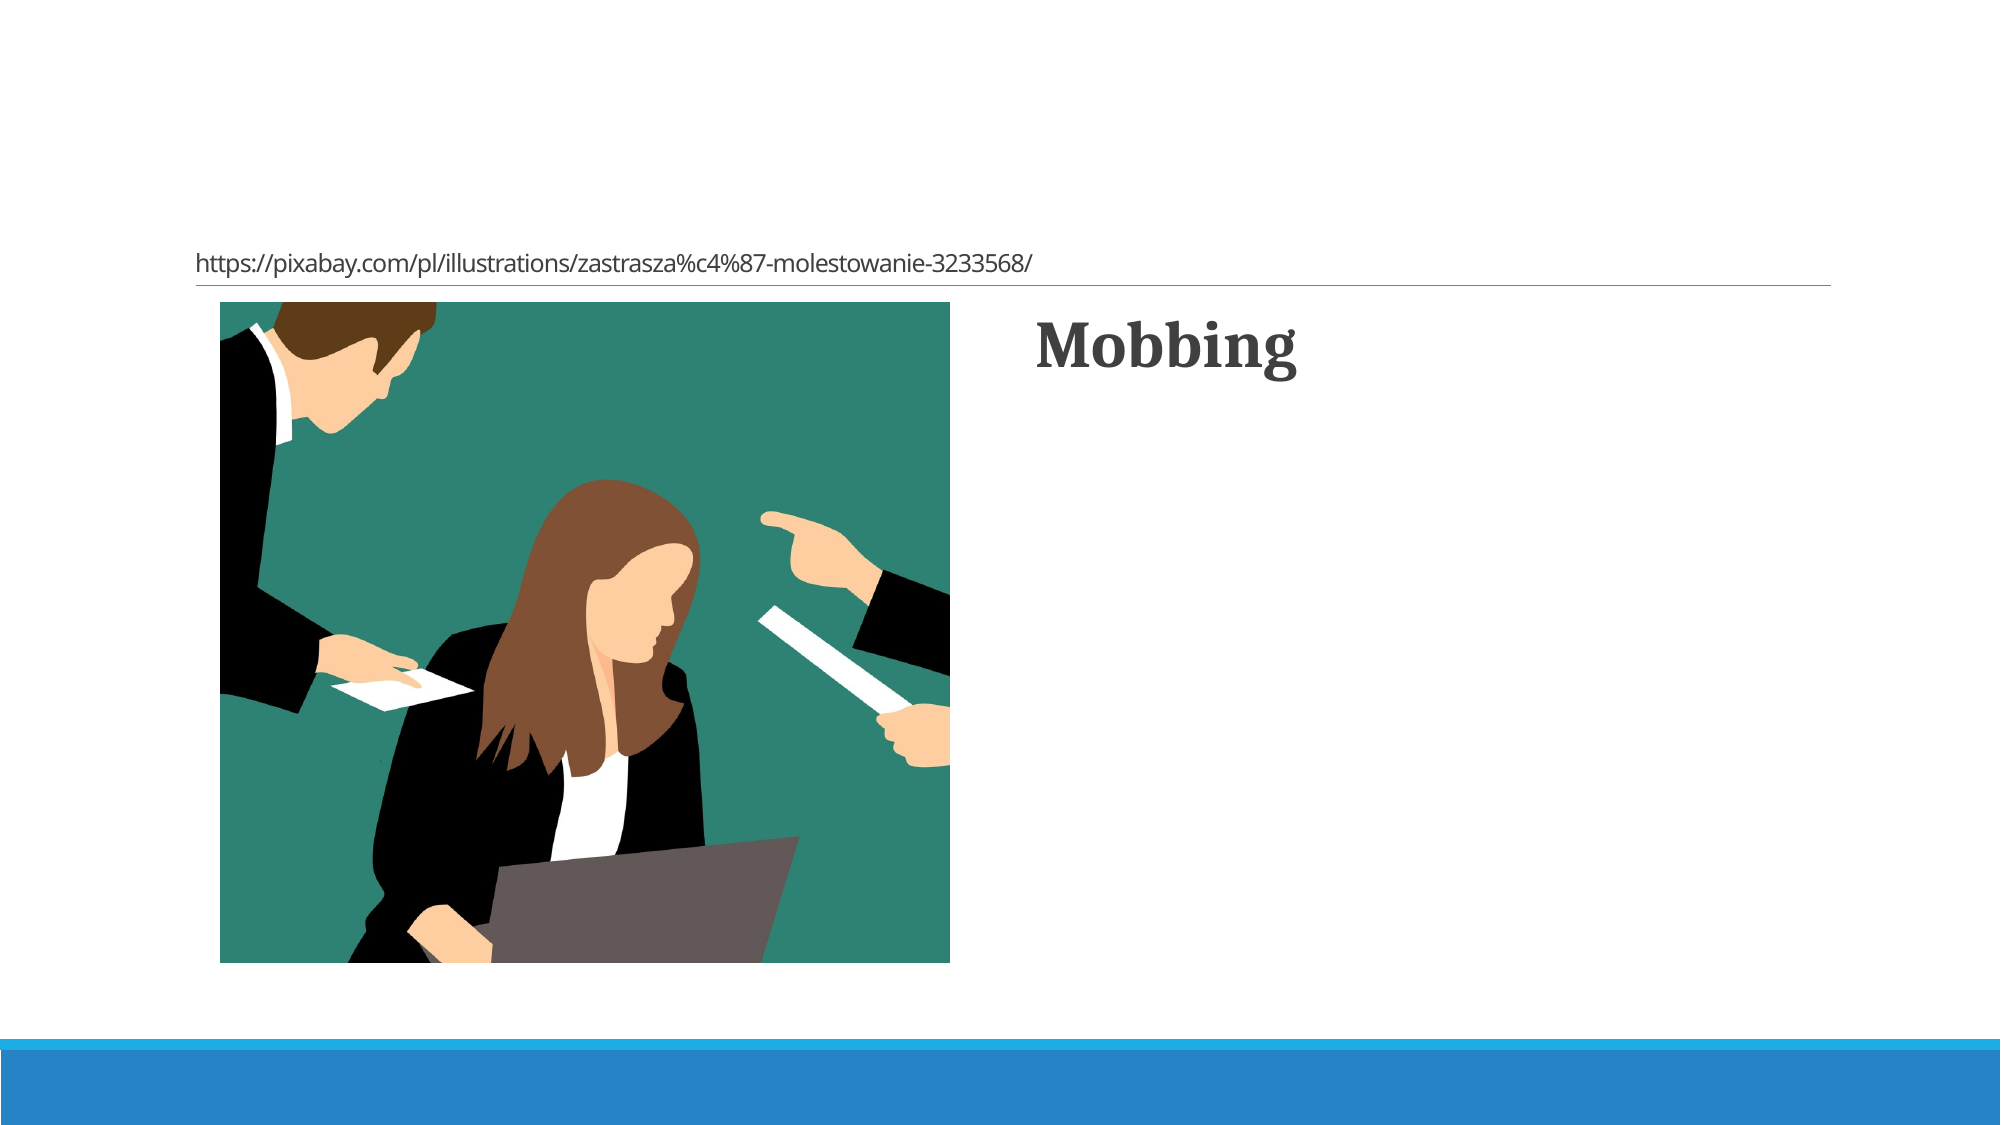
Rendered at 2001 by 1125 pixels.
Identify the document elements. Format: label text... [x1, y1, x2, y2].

picture [220, 302, 950, 963]
list Mobbing [1020, 302, 1831, 963]
title https://pixabay.com/pl/illustrations/zastrasza%c4%87-molestowanie-3233568/ [180, 47, 1831, 286]
